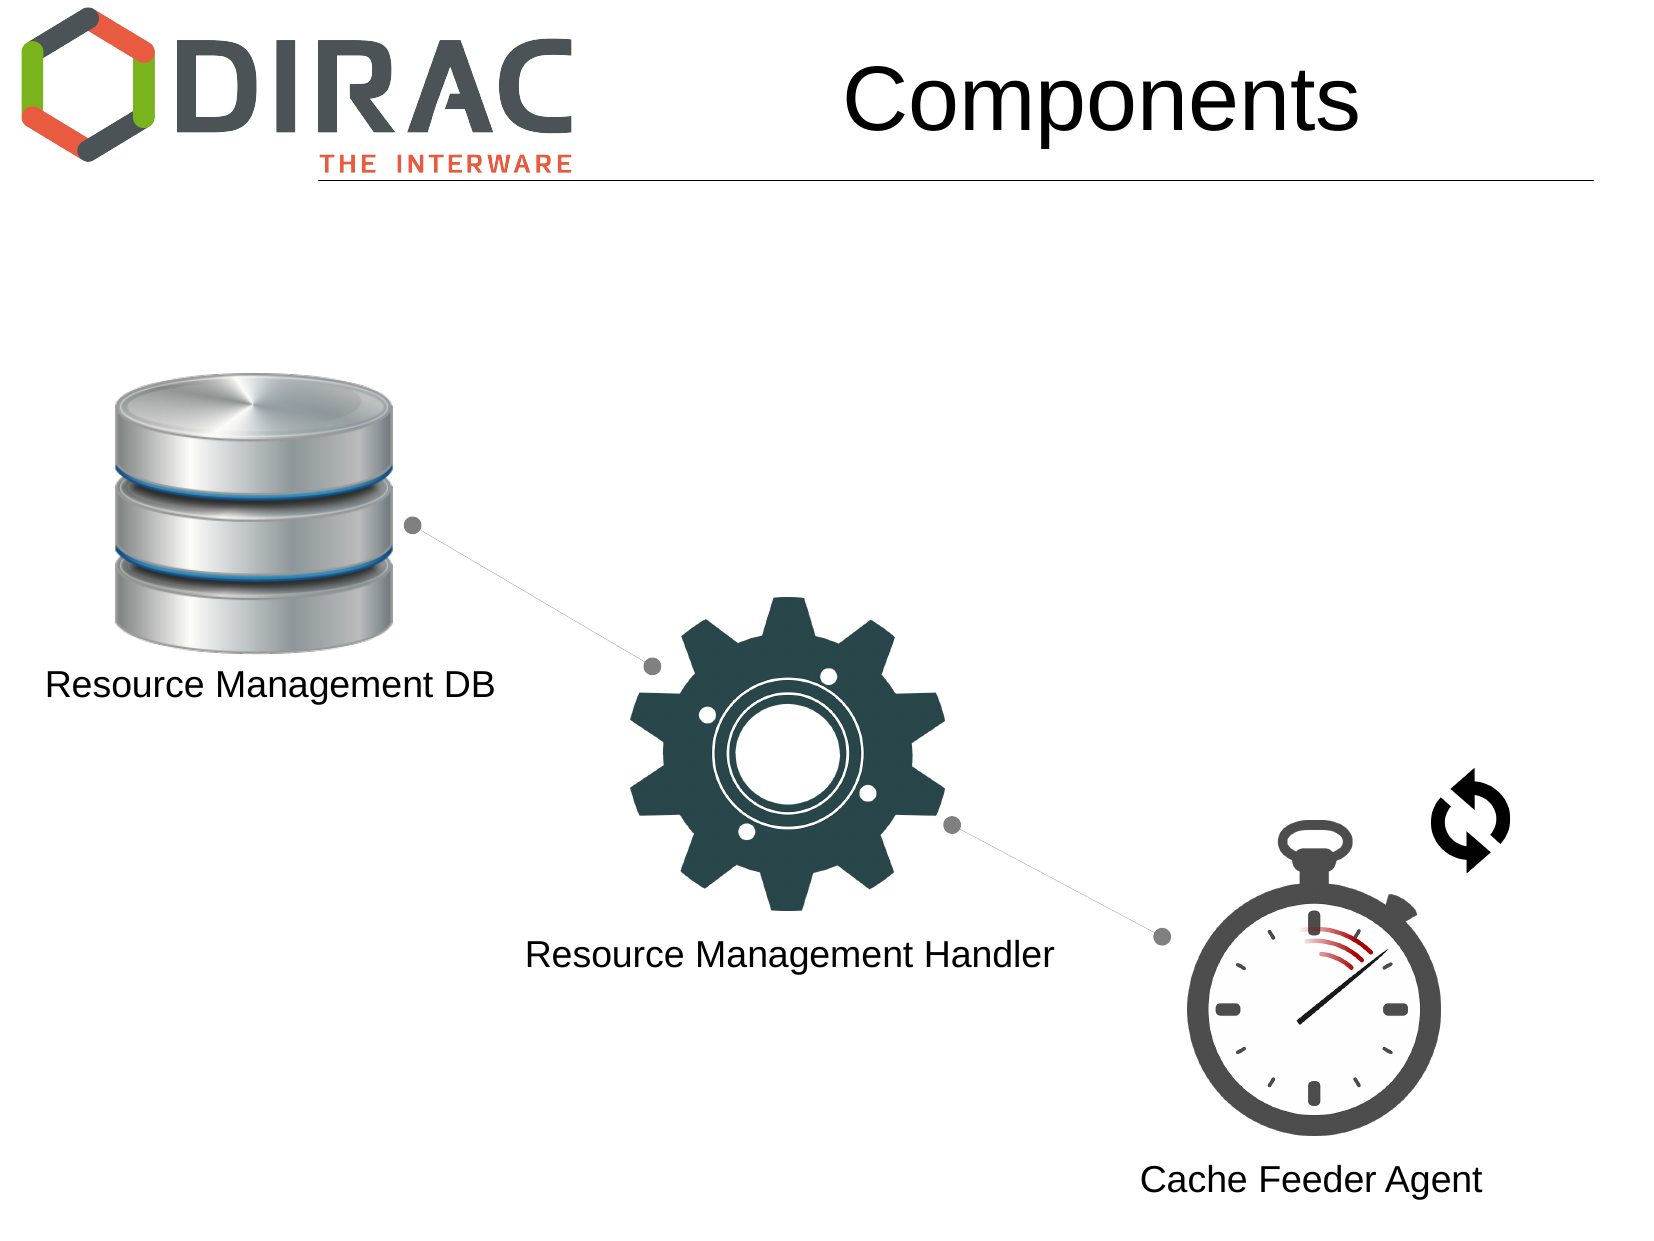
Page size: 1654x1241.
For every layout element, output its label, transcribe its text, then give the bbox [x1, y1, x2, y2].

text_box Resource Management Handler [510, 925, 1111, 1046]
picture [4, 0, 589, 181]
picture [110, 370, 396, 655]
picture [630, 597, 945, 911]
text_box Resource Management DB [30, 655, 571, 785]
title Components [615, 32, 1591, 166]
picture [1187, 760, 1531, 1136]
text_box Cache Feeder Agent [1125, 1150, 1501, 1211]
